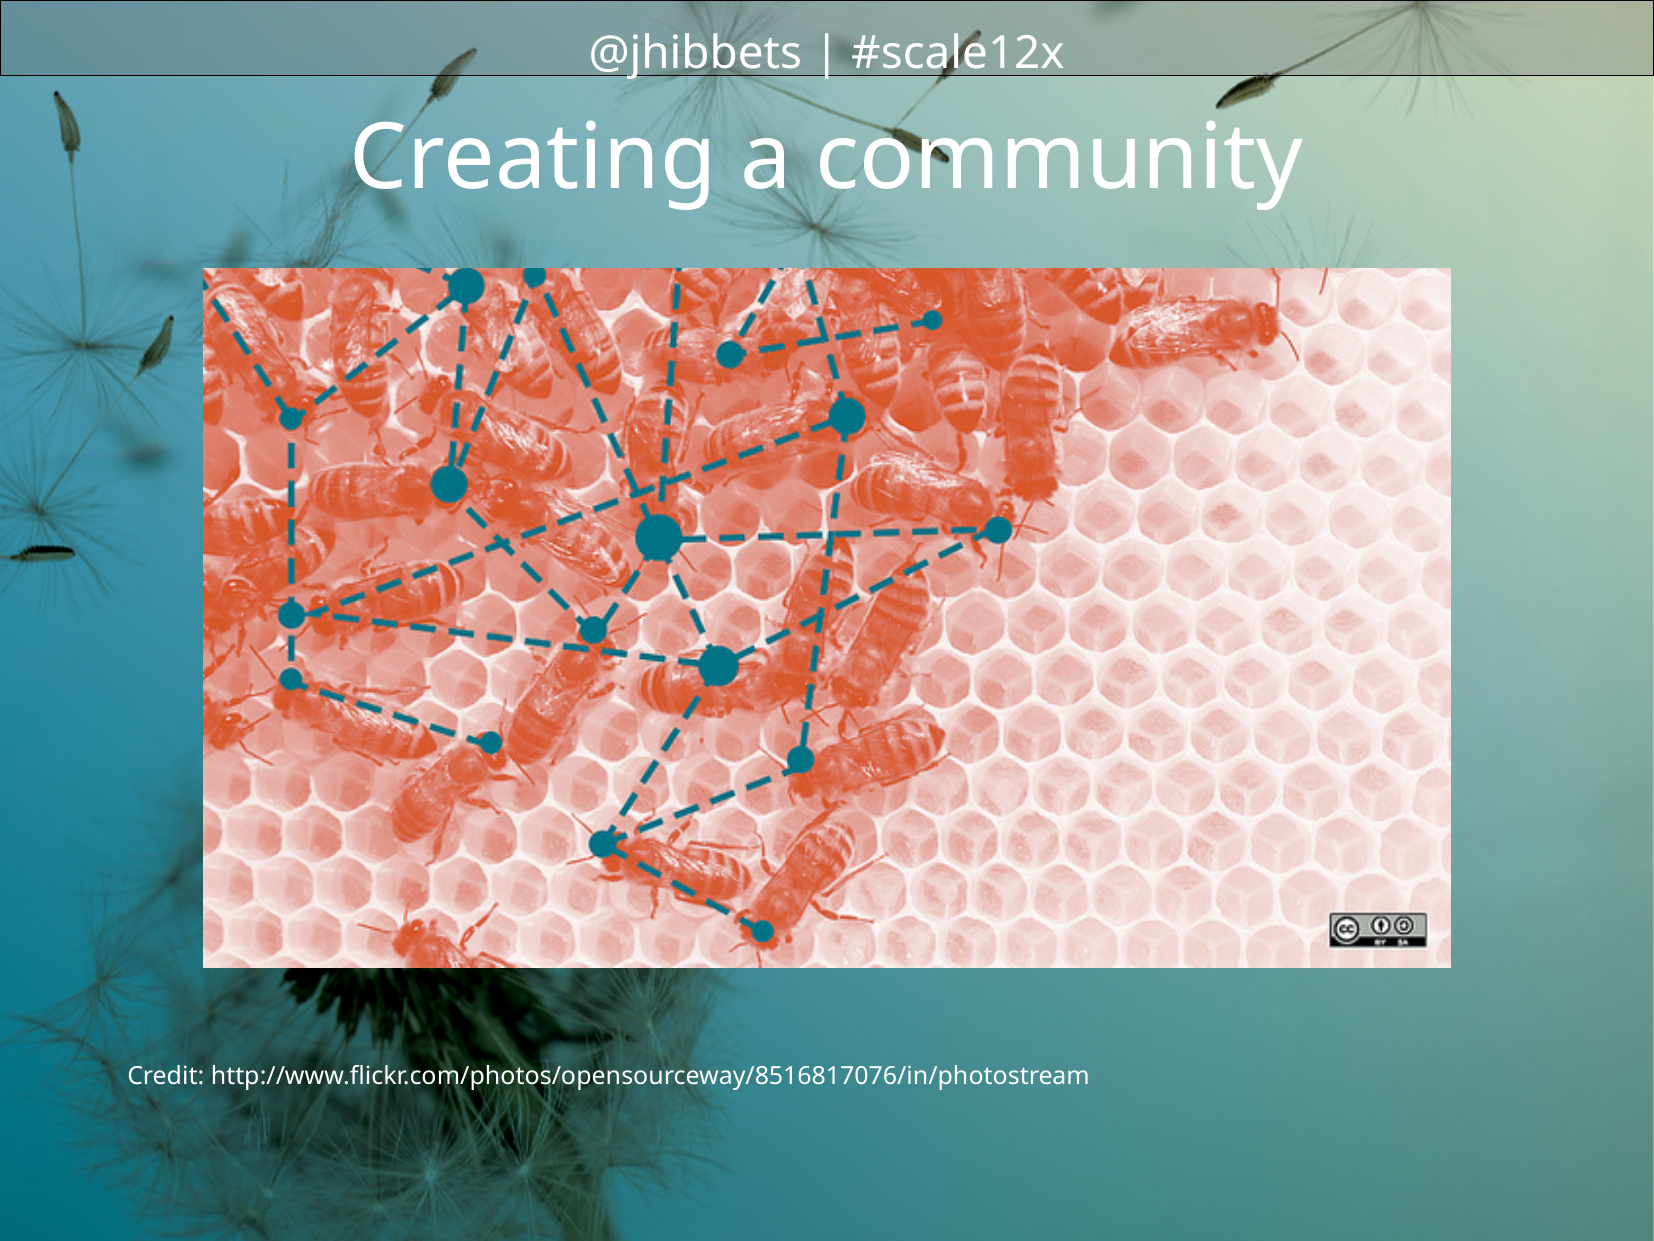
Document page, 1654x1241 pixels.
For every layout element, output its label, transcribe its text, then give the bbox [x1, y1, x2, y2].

title Creating a community [82, 49, 1571, 257]
picture [0, 76, 1654, 1241]
text_box Credit: http://www.flickr.com/photos/opensourceway/8516817076/in/photostream [112, 1050, 1106, 1093]
